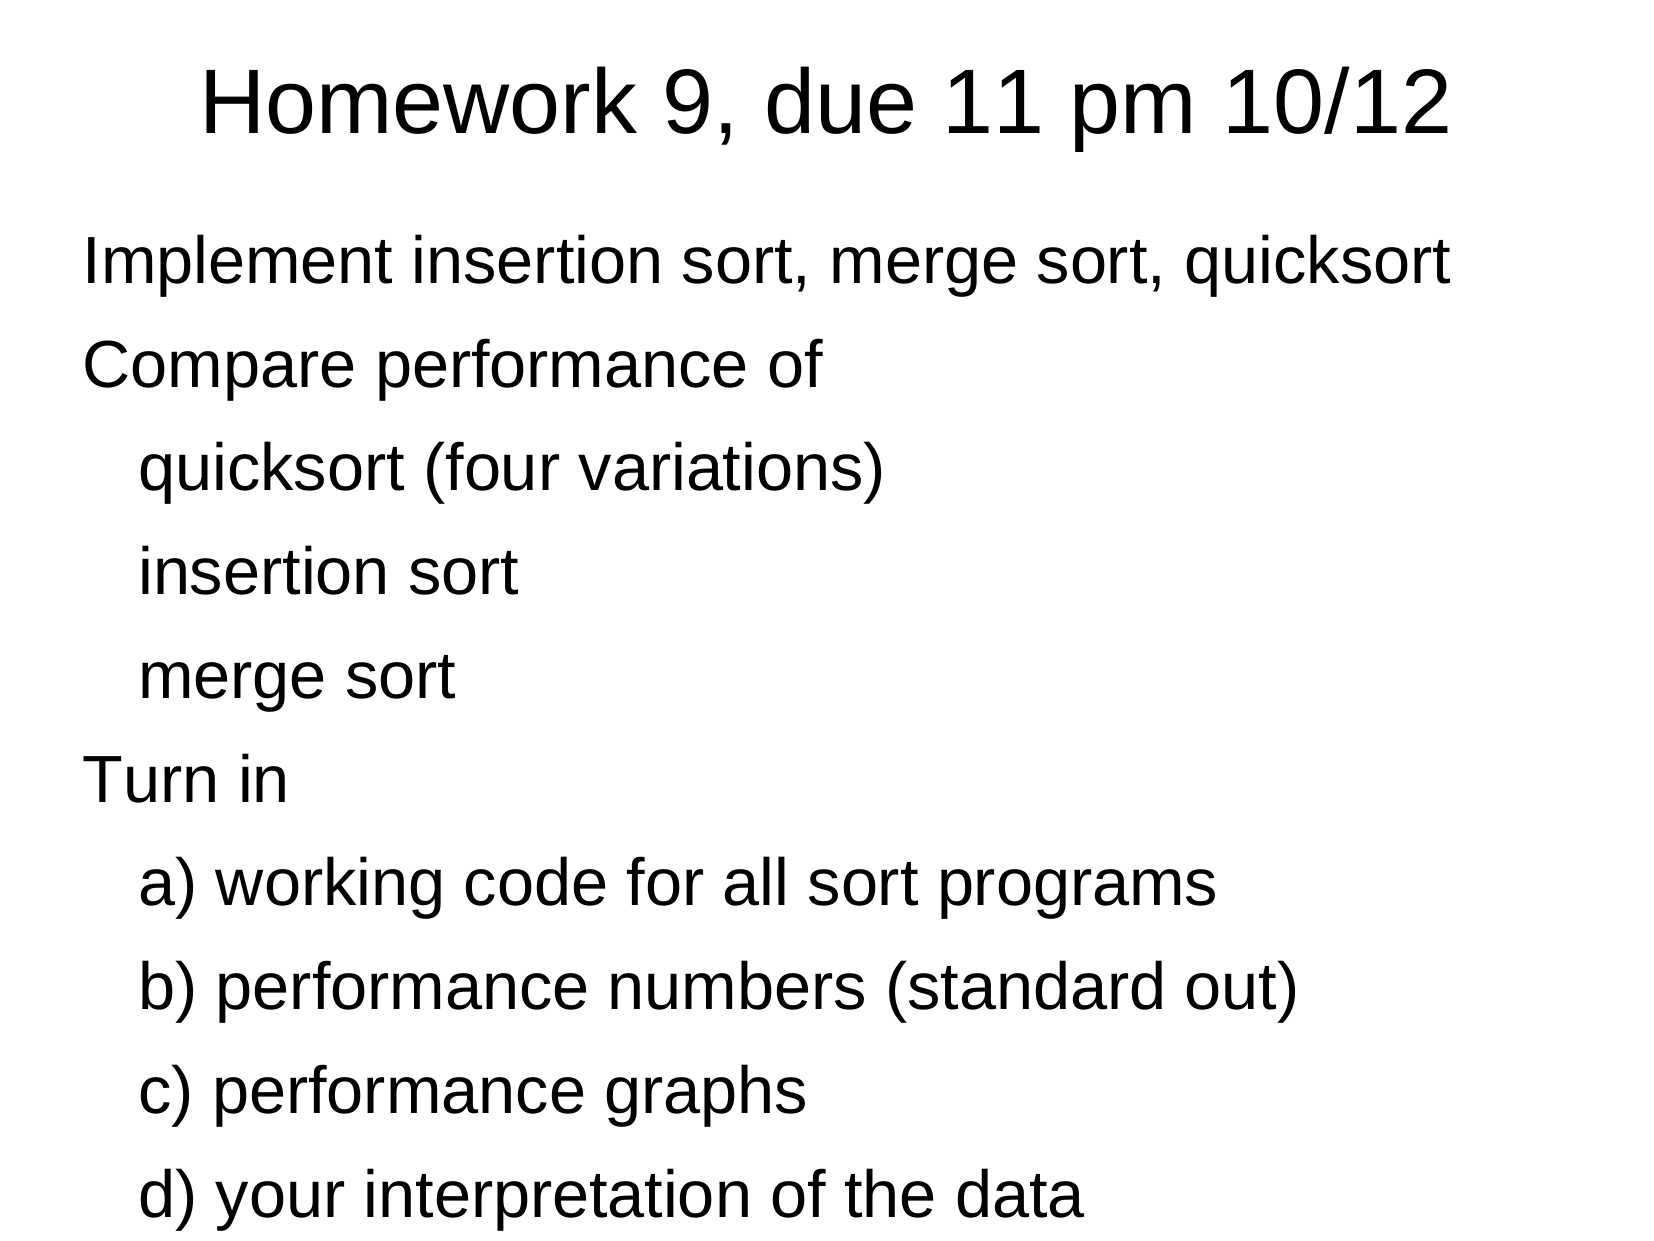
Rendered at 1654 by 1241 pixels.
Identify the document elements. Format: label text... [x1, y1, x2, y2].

title Homework 9, due 11 pm 10/12 [82, 0, 1571, 204]
list Implement insertion sort, merge sort, quicksort Compare performance of quicksort (four variations) insertion sort merge sort Turn in a) working code for all sort programs b) performance numbers (standard out) c) performance graphs d) your interpretation of the data [82, 219, 1571, 1233]
